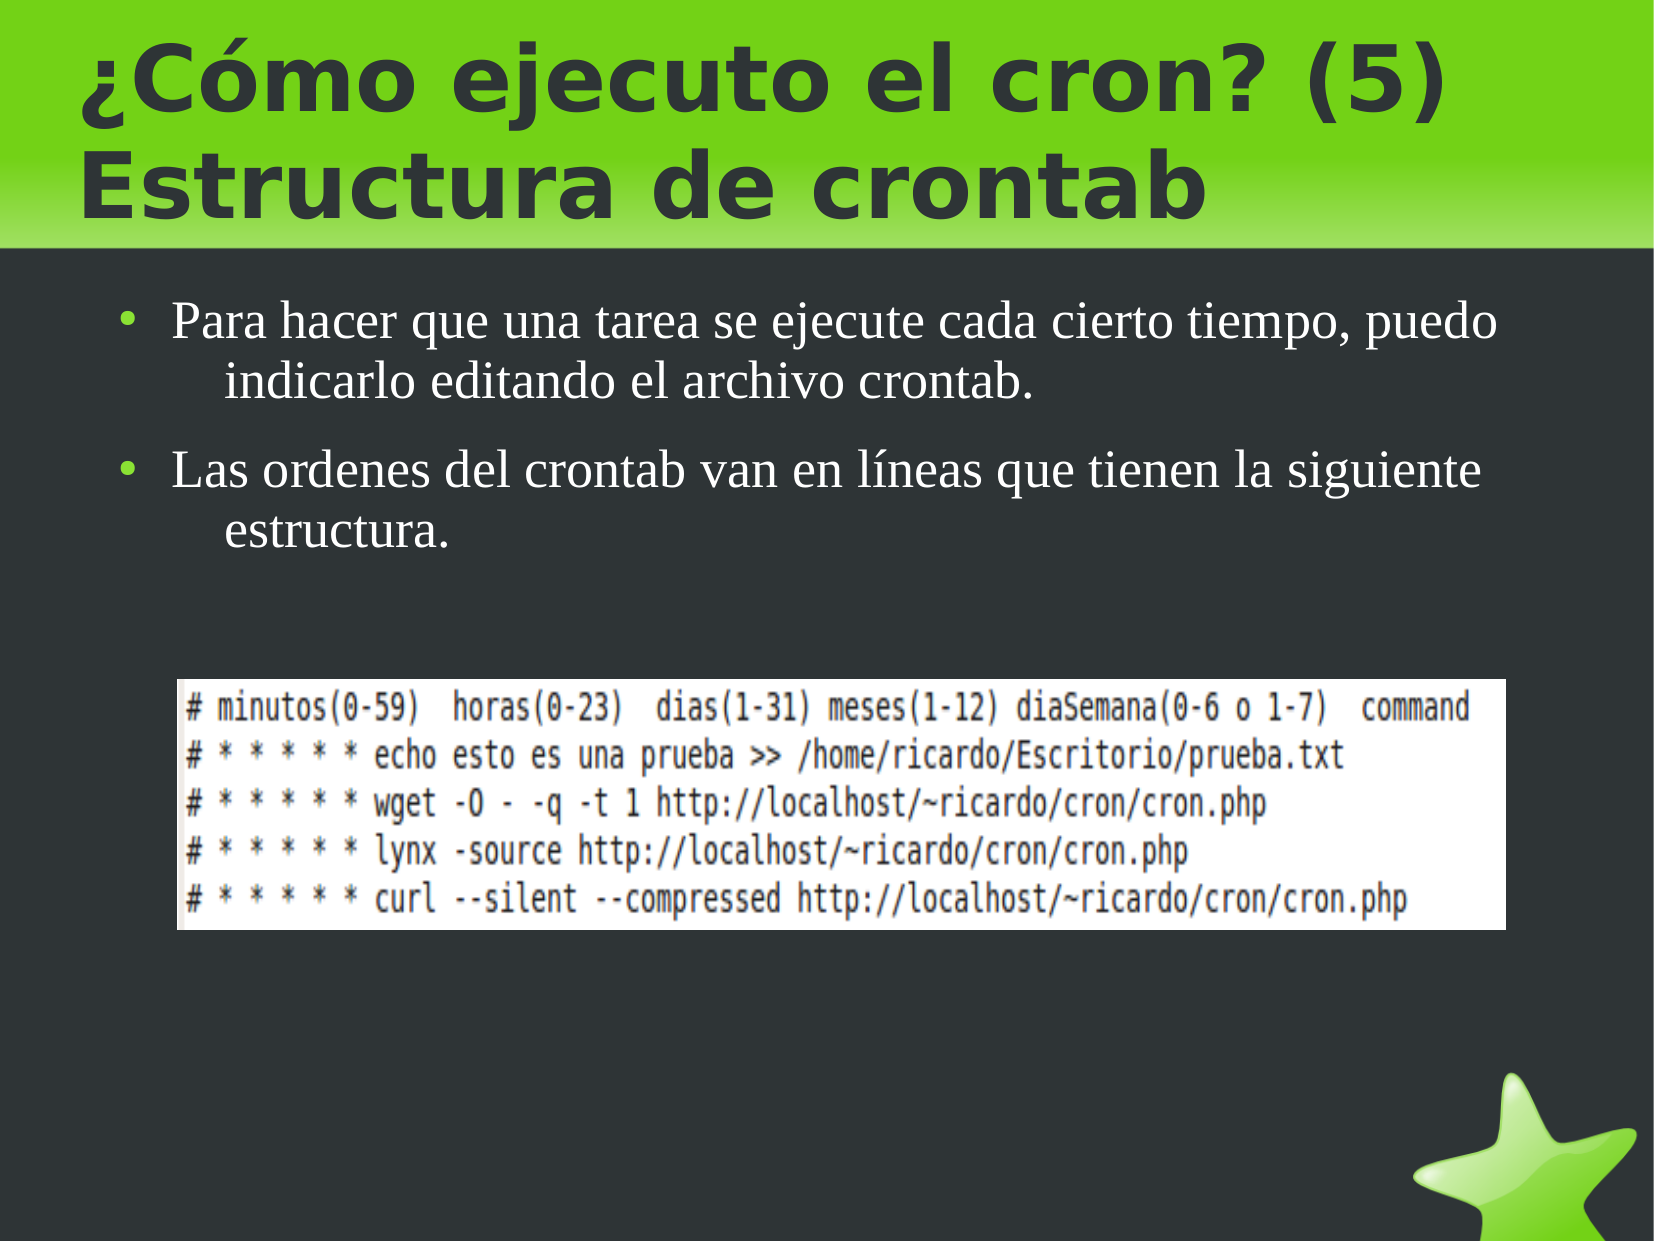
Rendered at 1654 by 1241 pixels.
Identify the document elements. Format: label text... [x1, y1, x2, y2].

list Para hacer que una tarea se ejecute cada cierto tiempo, puedo indicarlo editando el archivo crontab. Las ordenes del crontab van en líneas que tienen la siguiente estructura. [82, 290, 1571, 681]
picture [0, 0, 1654, 1241]
title ¿Cómo ejecuto el cron? (5) Estructura de crontab [76, 25, 1565, 240]
